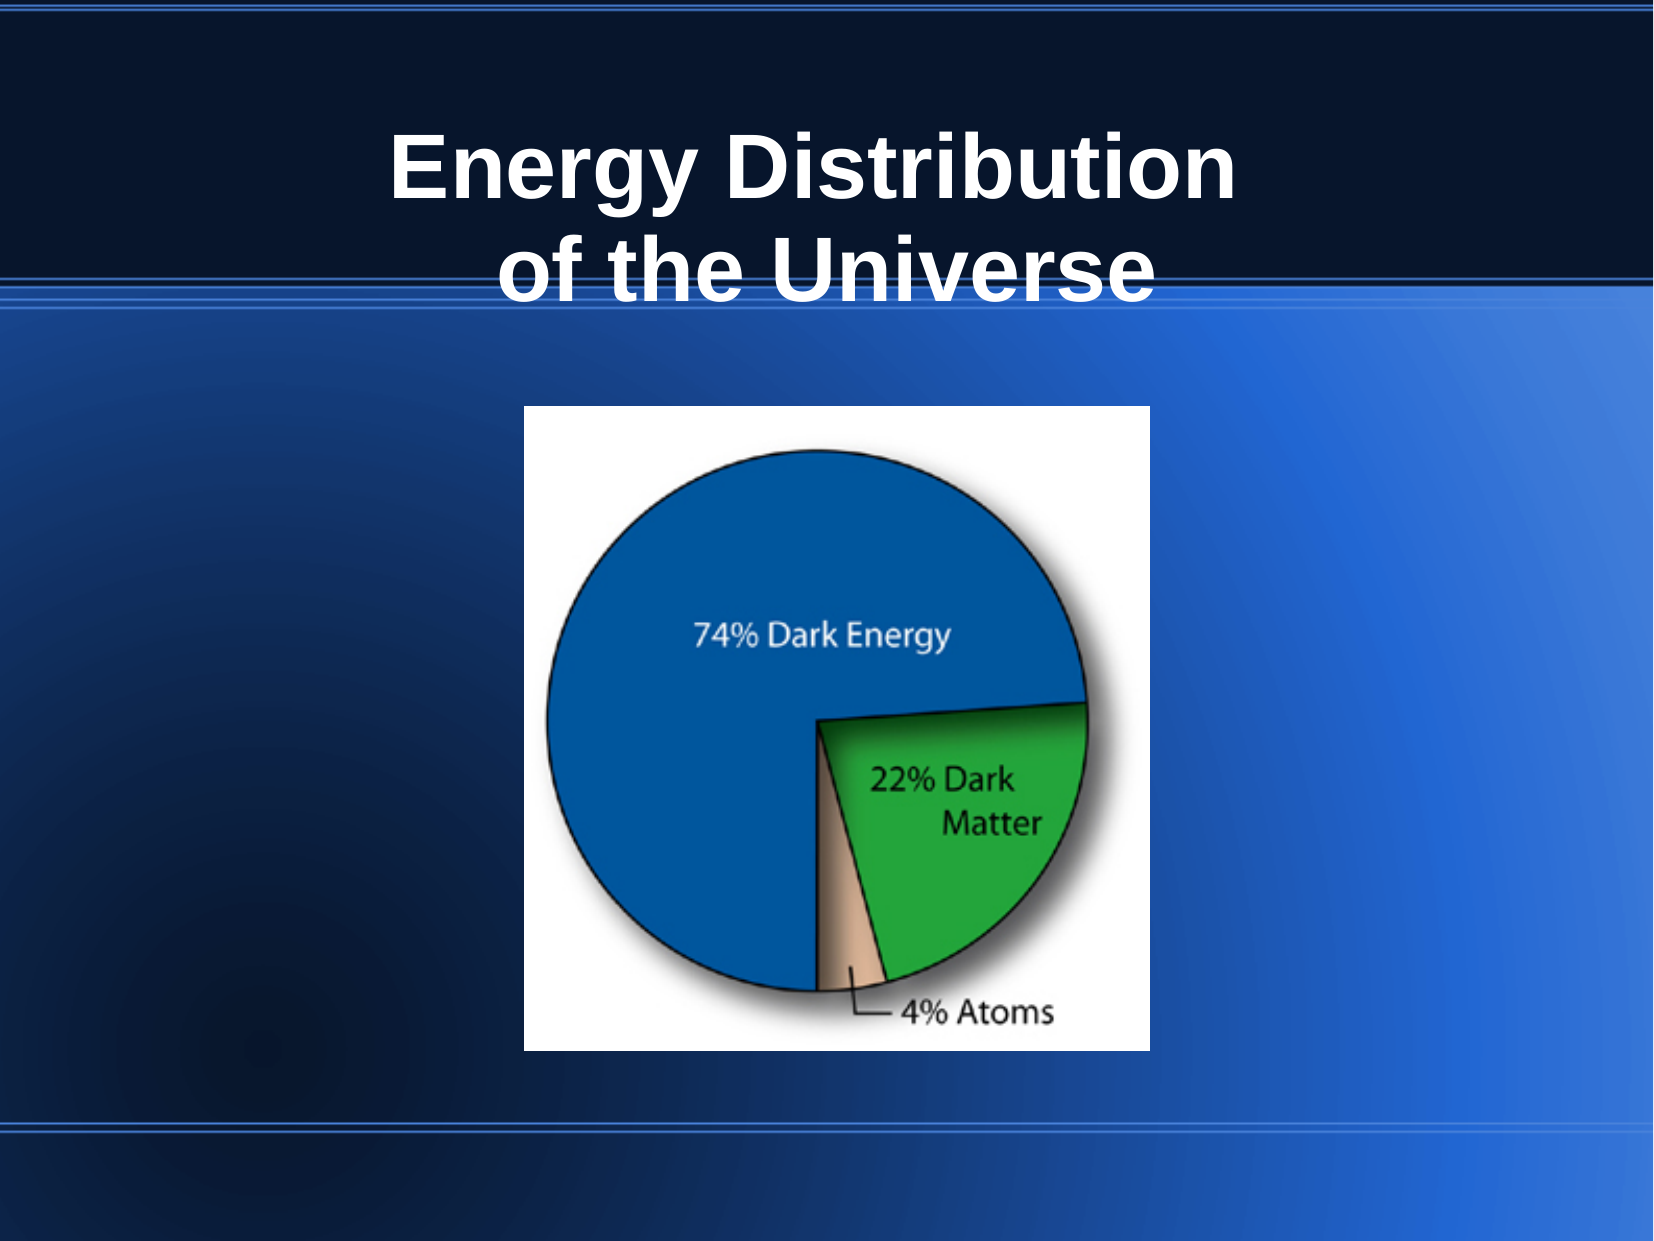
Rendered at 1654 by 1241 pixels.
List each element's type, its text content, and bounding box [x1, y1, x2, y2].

picture [0, 0, 1654, 1241]
title Energy Distribution of the Universe [121, 115, 1534, 321]
